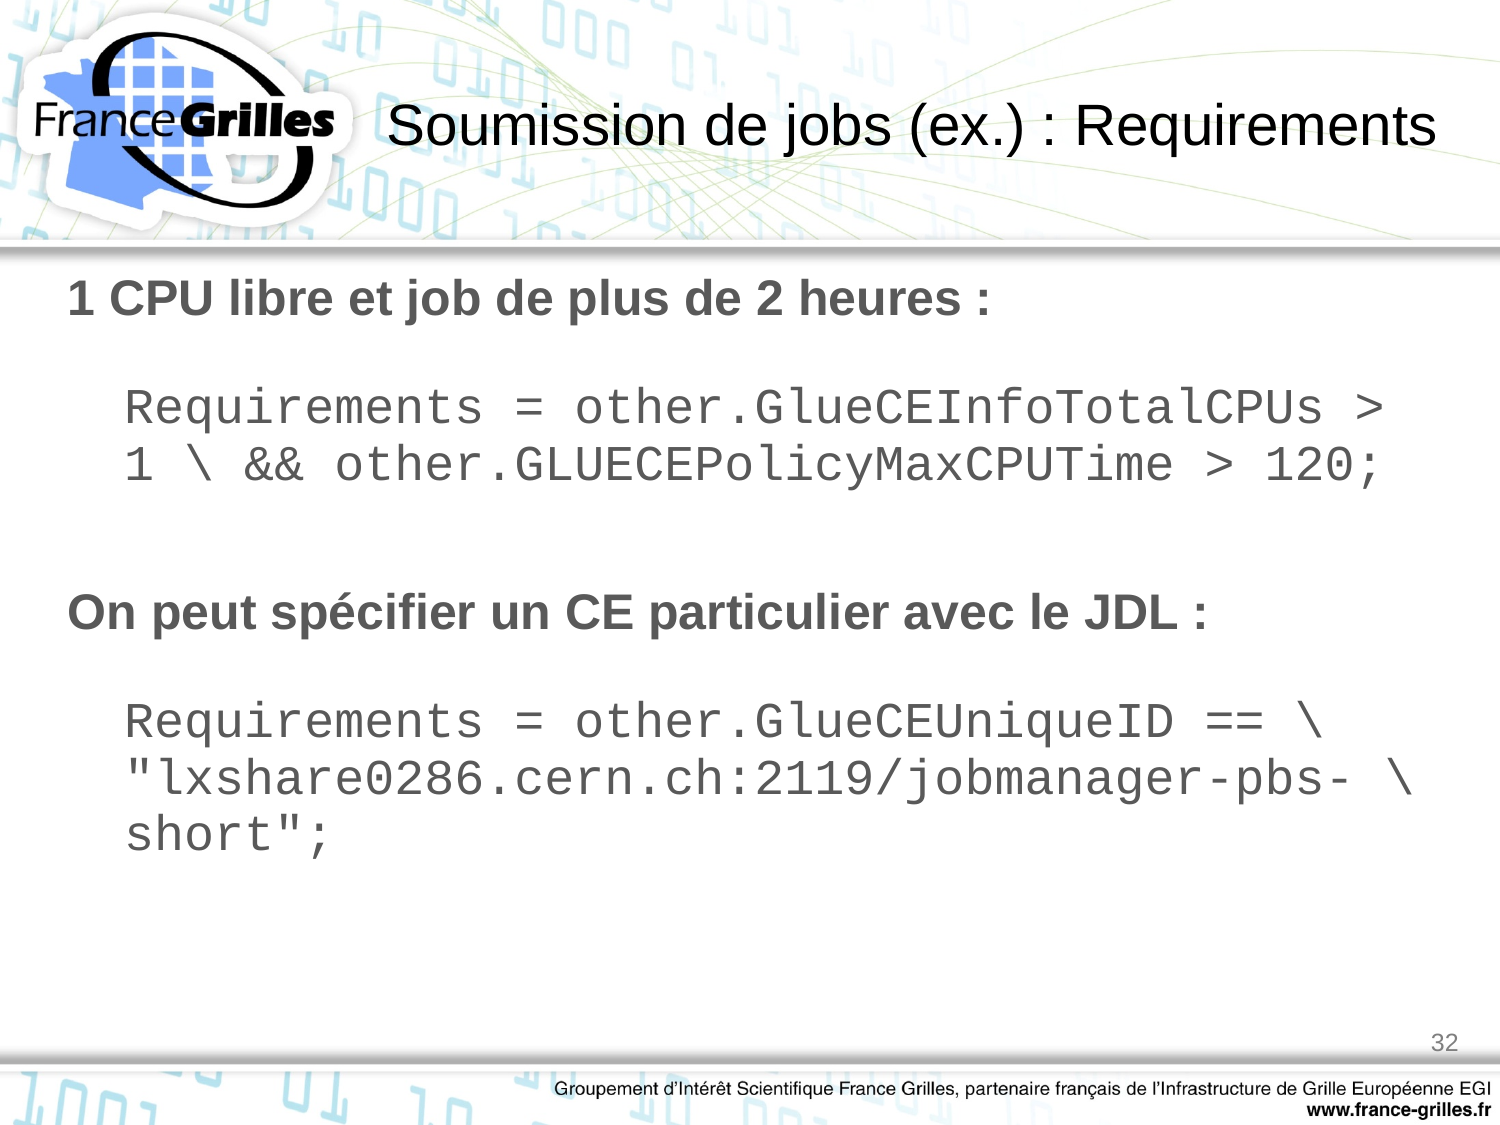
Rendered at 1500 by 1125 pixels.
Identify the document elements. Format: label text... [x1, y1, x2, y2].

picture [0, 0, 1500, 1125]
list 1 CPU libre et job de plus de 2 heures : Requirements = other.GlueCEInfoTotalCPUs > 1 \ && other.GLUECEPolicyMaxCPUTime > 120; On peut spécifier un CE particulier avec le JDL : Requirements = other.GlueCEUniqueID == \ "lxshare0286.cern.ch:2119/jobmanager-pbs- \ short"; [53, 262, 1459, 1024]
title Soumission de jobs (ex.) : Requirements [372, 7, 1459, 244]
